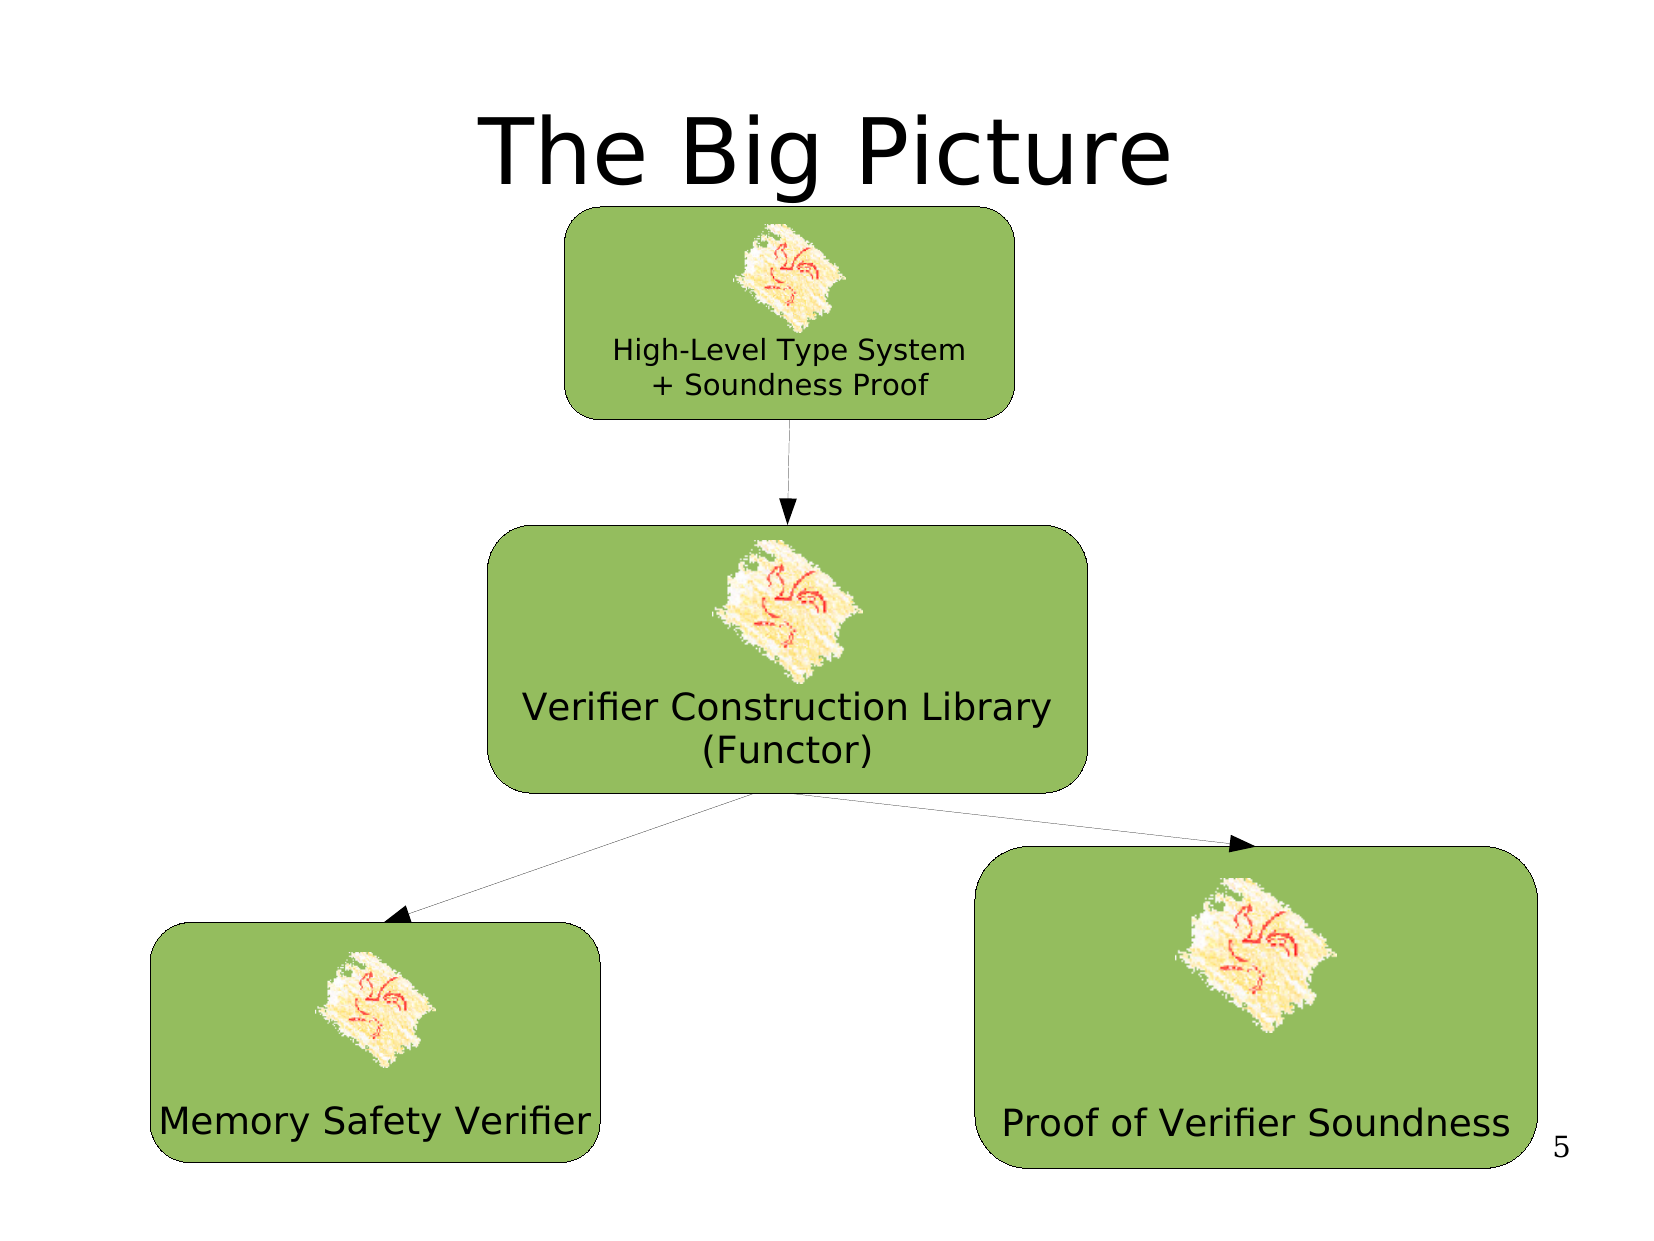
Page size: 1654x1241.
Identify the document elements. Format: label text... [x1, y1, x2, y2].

picture [1175, 878, 1337, 1033]
title The Big Picture [82, 49, 1571, 257]
text_box Proof of Verifier Soundness [974, 846, 1538, 1169]
picture [712, 540, 863, 685]
picture [733, 224, 846, 333]
text_box High-Level Type System + Soundness Proof [564, 206, 1015, 420]
picture [315, 952, 436, 1068]
text_box Verifier Construction Library (Functor) [487, 525, 1088, 794]
text_box Memory Safety Verifier [150, 922, 601, 1163]
